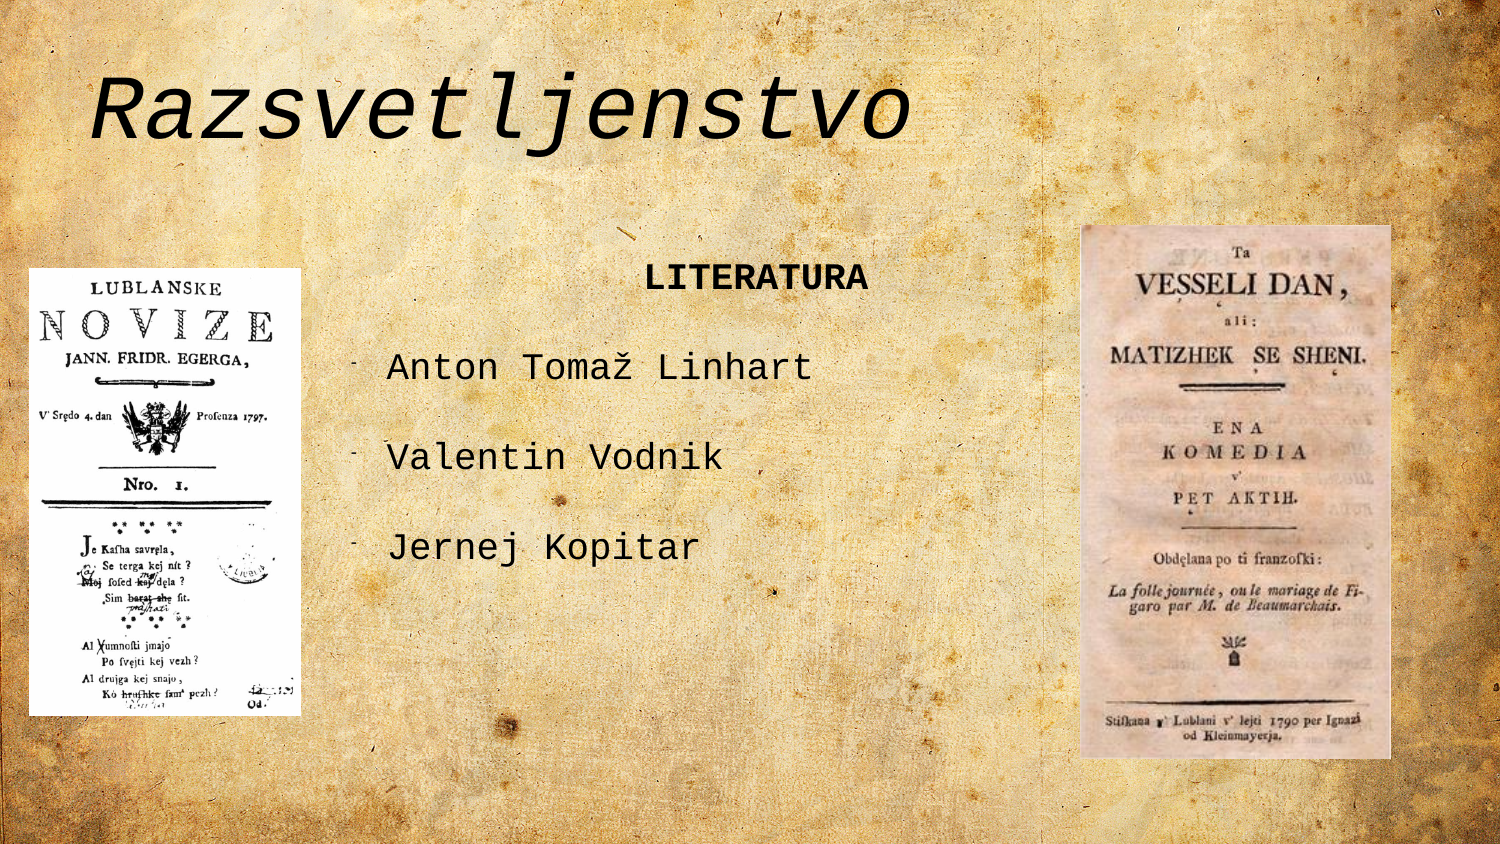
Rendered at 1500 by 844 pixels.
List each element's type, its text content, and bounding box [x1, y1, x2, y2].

text_box LITERATURA Anton Tomaž Linhart Valentin Vodnik Jernej Kopitar [336, 244, 1080, 620]
picture [0, 0, 1500, 844]
